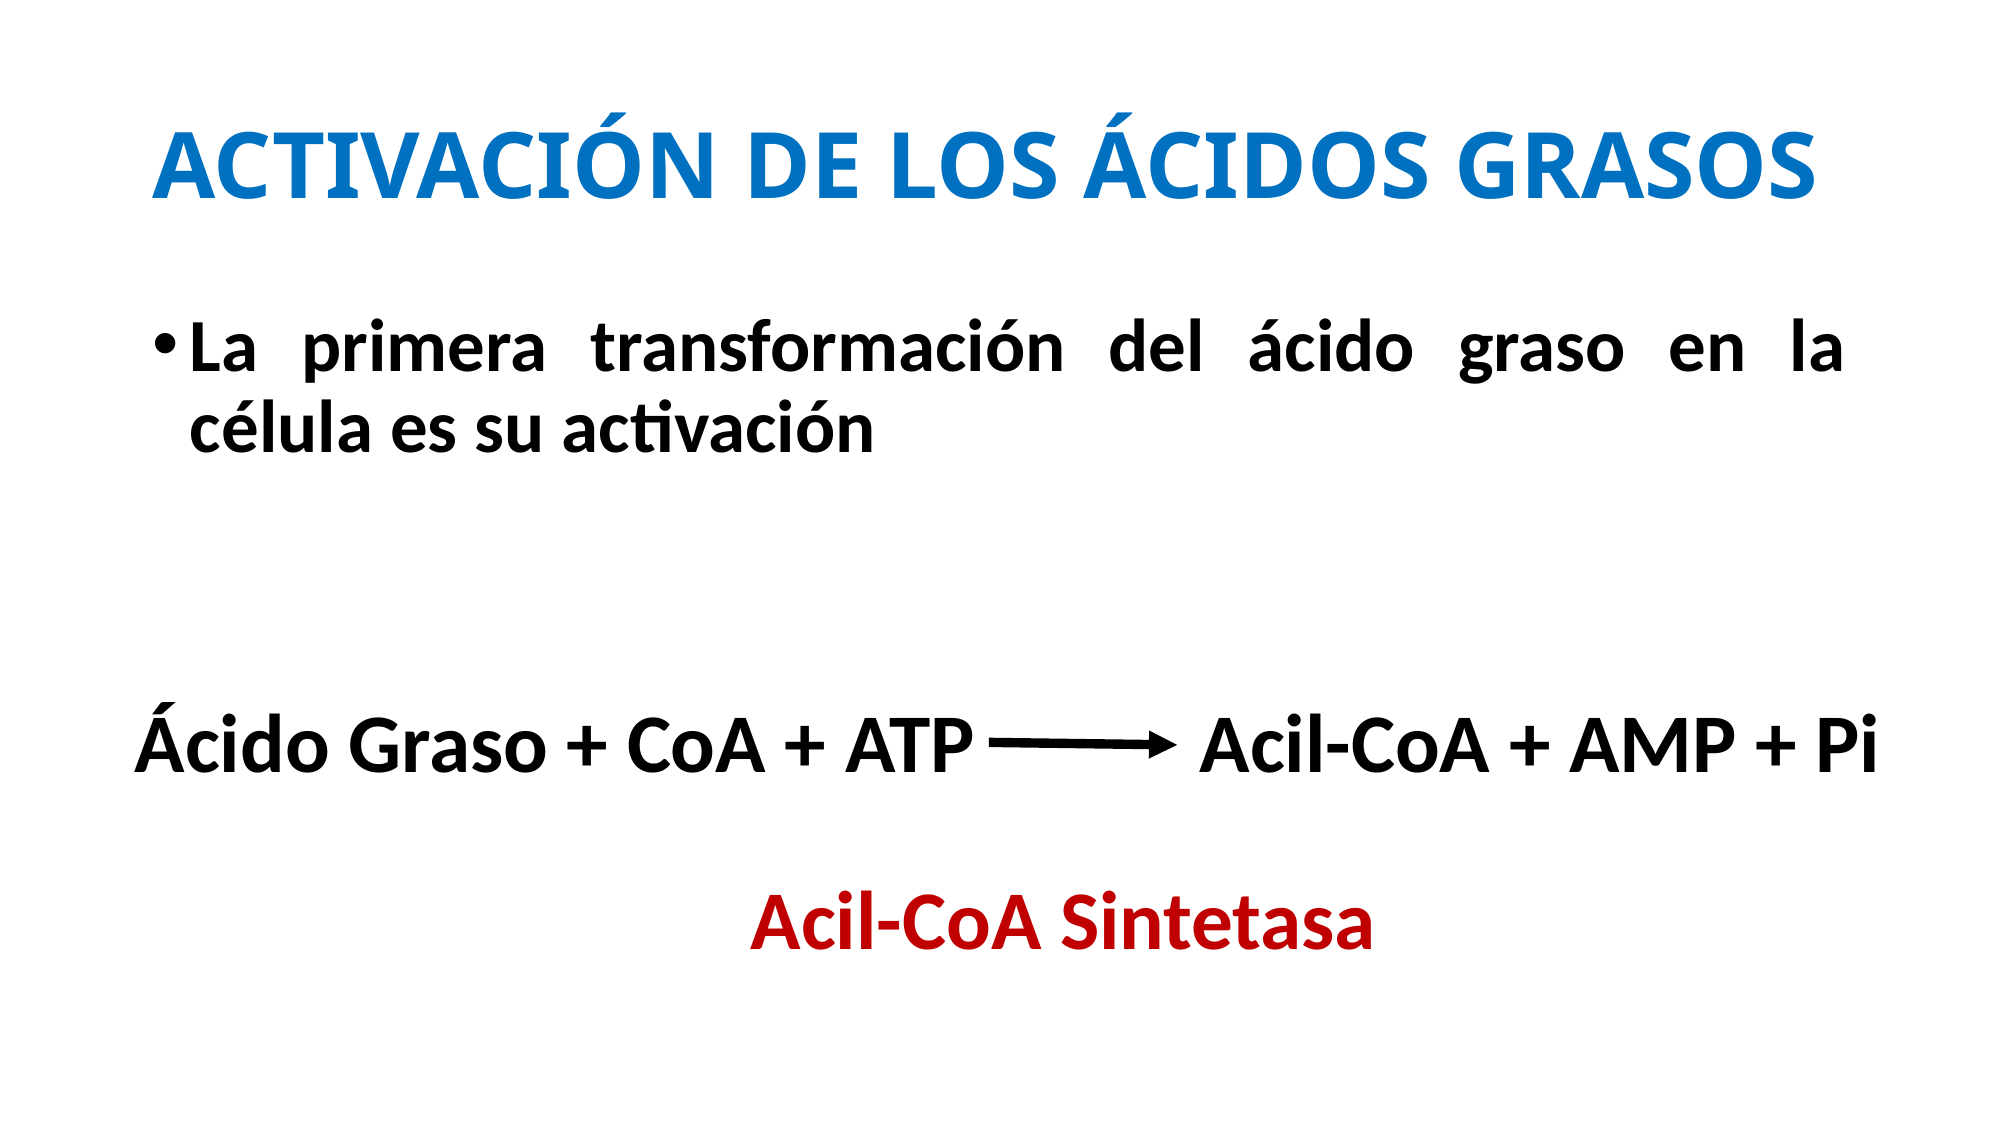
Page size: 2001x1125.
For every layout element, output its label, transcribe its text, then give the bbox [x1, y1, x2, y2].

text_box Ácido Graso + CoA + ATP Acil-CoA + AMP + Pi [120, 681, 1905, 797]
list La primera transformación del ácido graso en la célula es su activación [137, 299, 1863, 489]
text_box Acil-CoA Sintetasa [736, 858, 1392, 974]
title ACTIVACIÓN DE LOS ÁCIDOS GRASOS [137, 59, 1863, 278]
